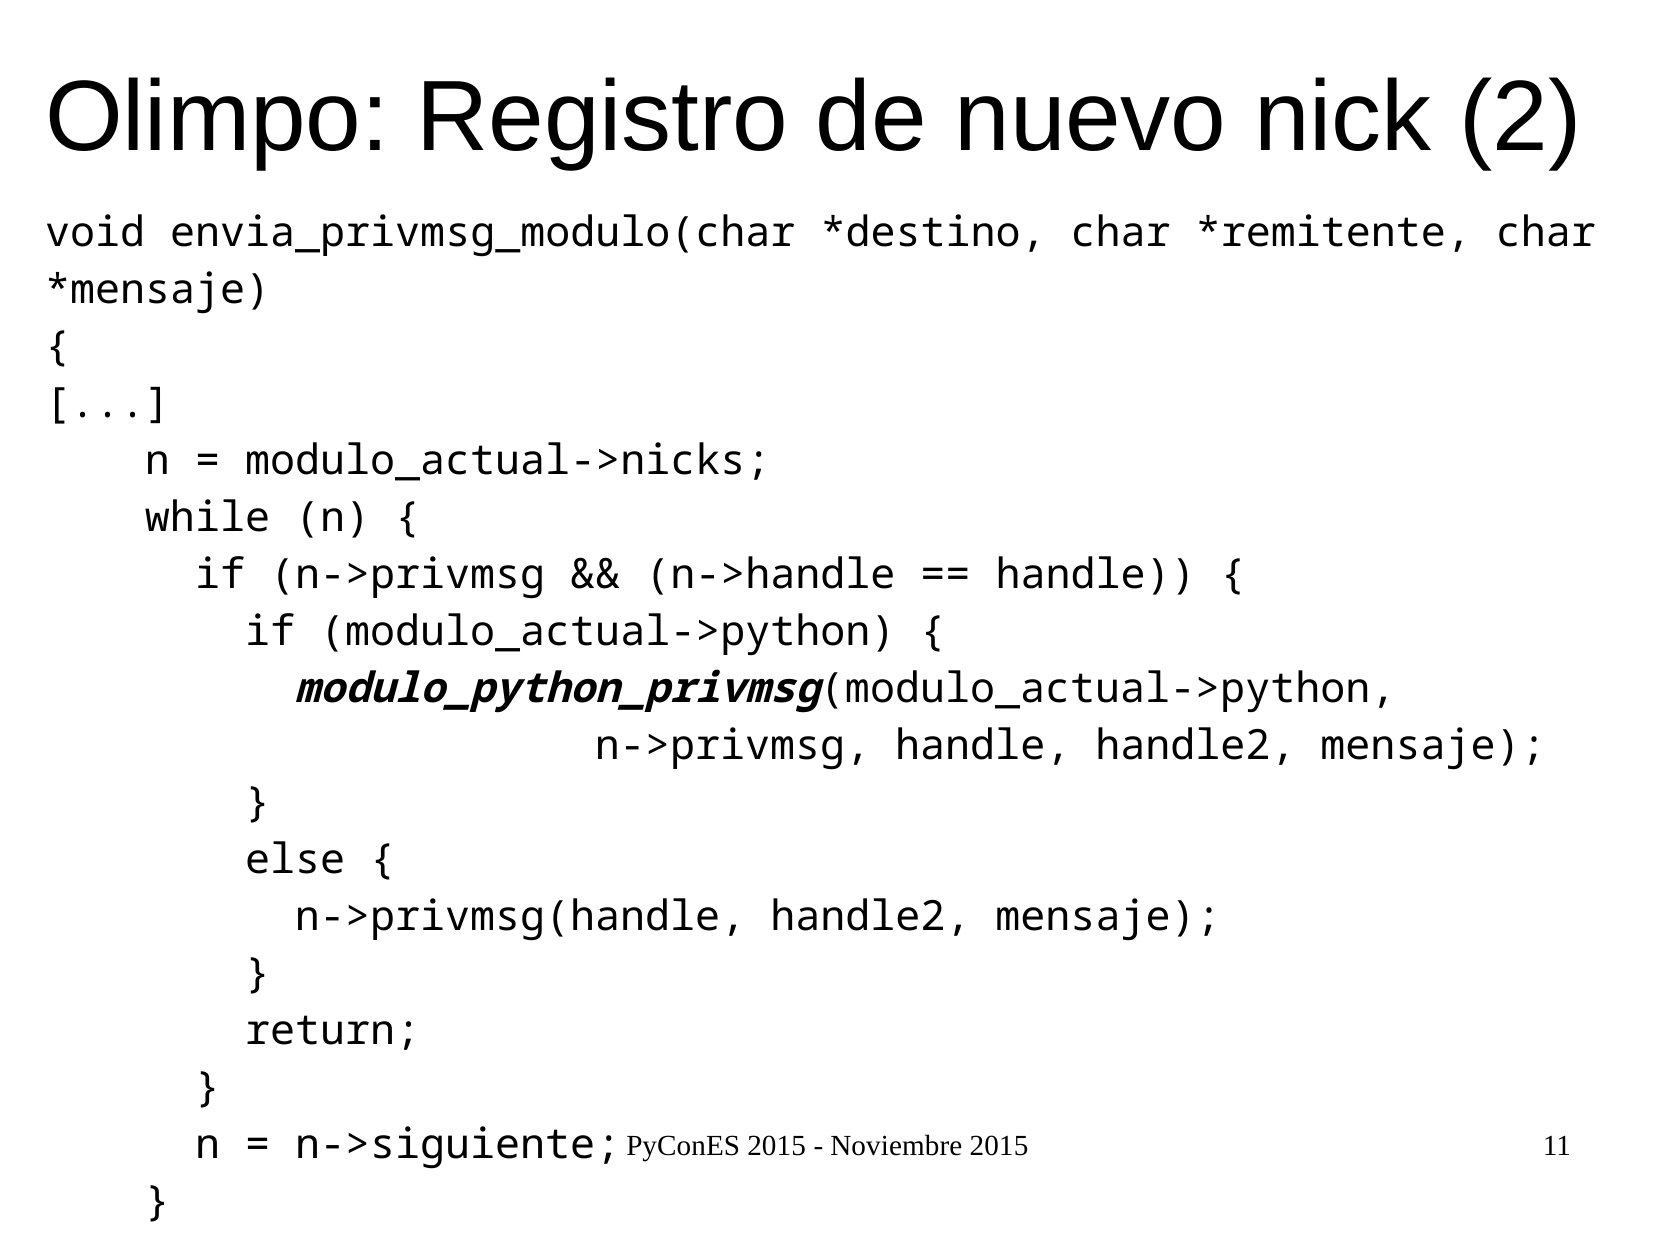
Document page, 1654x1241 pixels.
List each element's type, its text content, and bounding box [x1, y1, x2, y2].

subtitle Olimpo: Registro de nuevo nick (2) void envia_privmsg_modulo(char *destino, char *remitente, char *mensaje) { [...] n = modulo_actual->nicks; while (n) { if (n->privmsg && (n->handle == handle)) { if (modulo_actual->python) { modulo_python_privmsg(modulo_actual->python, n->privmsg, handle, handle2, mensaje); } else { n->privmsg(handle, handle2, mensaje); } return; } n = n->siguiente; } [...] [45, 60, 1606, 1126]
